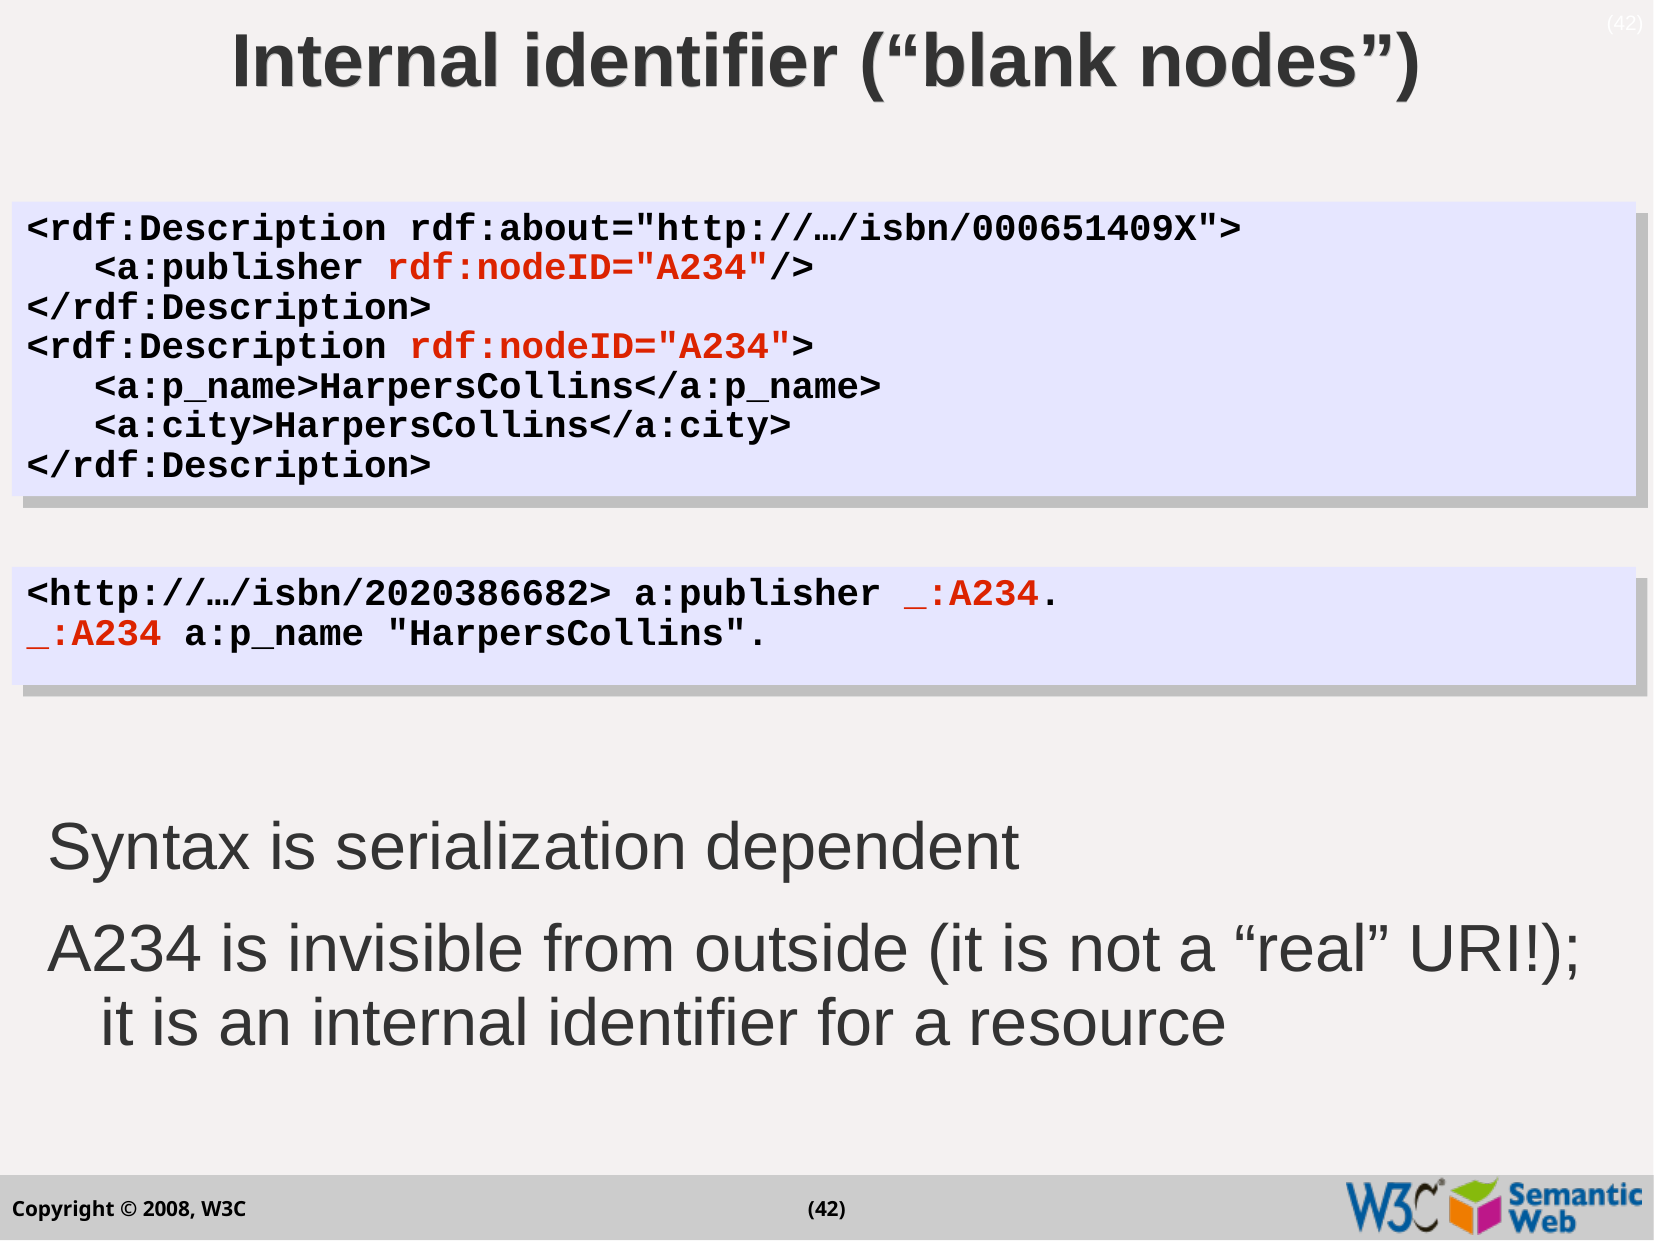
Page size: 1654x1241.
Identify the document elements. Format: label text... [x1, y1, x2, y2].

list Syntax is serialization dependent A234 is invisible from outside (it is not a “real” URI!); it is an internal identifier for a resource [29, 809, 1624, 1061]
text_box <http://…/isbn/2020386682> a:publisher _:A234. _:A234 a:p_name "HarpersCollins". [11, 566, 1636, 685]
text_box <rdf:Description rdf:about="http://…/isbn/000651409X"> <a:publisher rdf:nodeID="A234"/> </rdf:Description> <rdf:Description rdf:nodeID="A234"> <a:p_name>HarpersCollins</a:p_name> <a:city>HarpersCollins</a:city> </rdf:Description> [11, 201, 1636, 497]
title Internal identifier (“blank nodes”) [0, 0, 1654, 119]
picture [1346, 1175, 1642, 1235]
